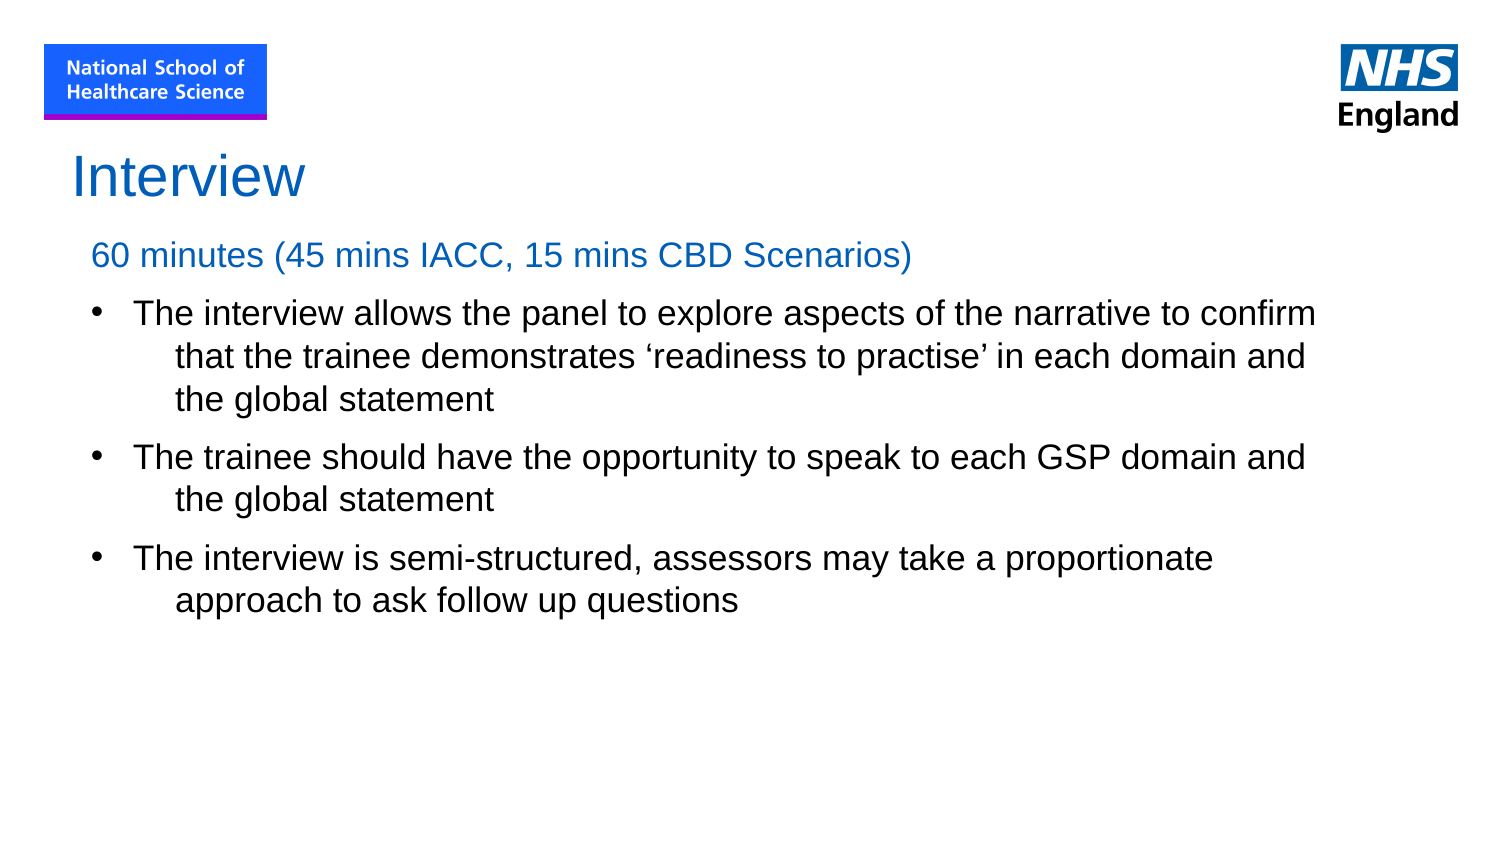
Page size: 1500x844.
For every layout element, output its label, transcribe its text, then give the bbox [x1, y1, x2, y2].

list 60 minutes (45 mins IACC, 15 mins CBD Scenarios) The interview allows the panel to explore aspects of the narrative to confirm that the trainee demonstrates ‘readiness to practise’ in each domain and the global statement The trainee should have the opportunity to speak to each GSP domain and the global statement The interview is semi-structured, assessors may take a proportionate approach to ask follow up questions [75, 224, 1370, 760]
title Interview [56, 138, 1351, 220]
